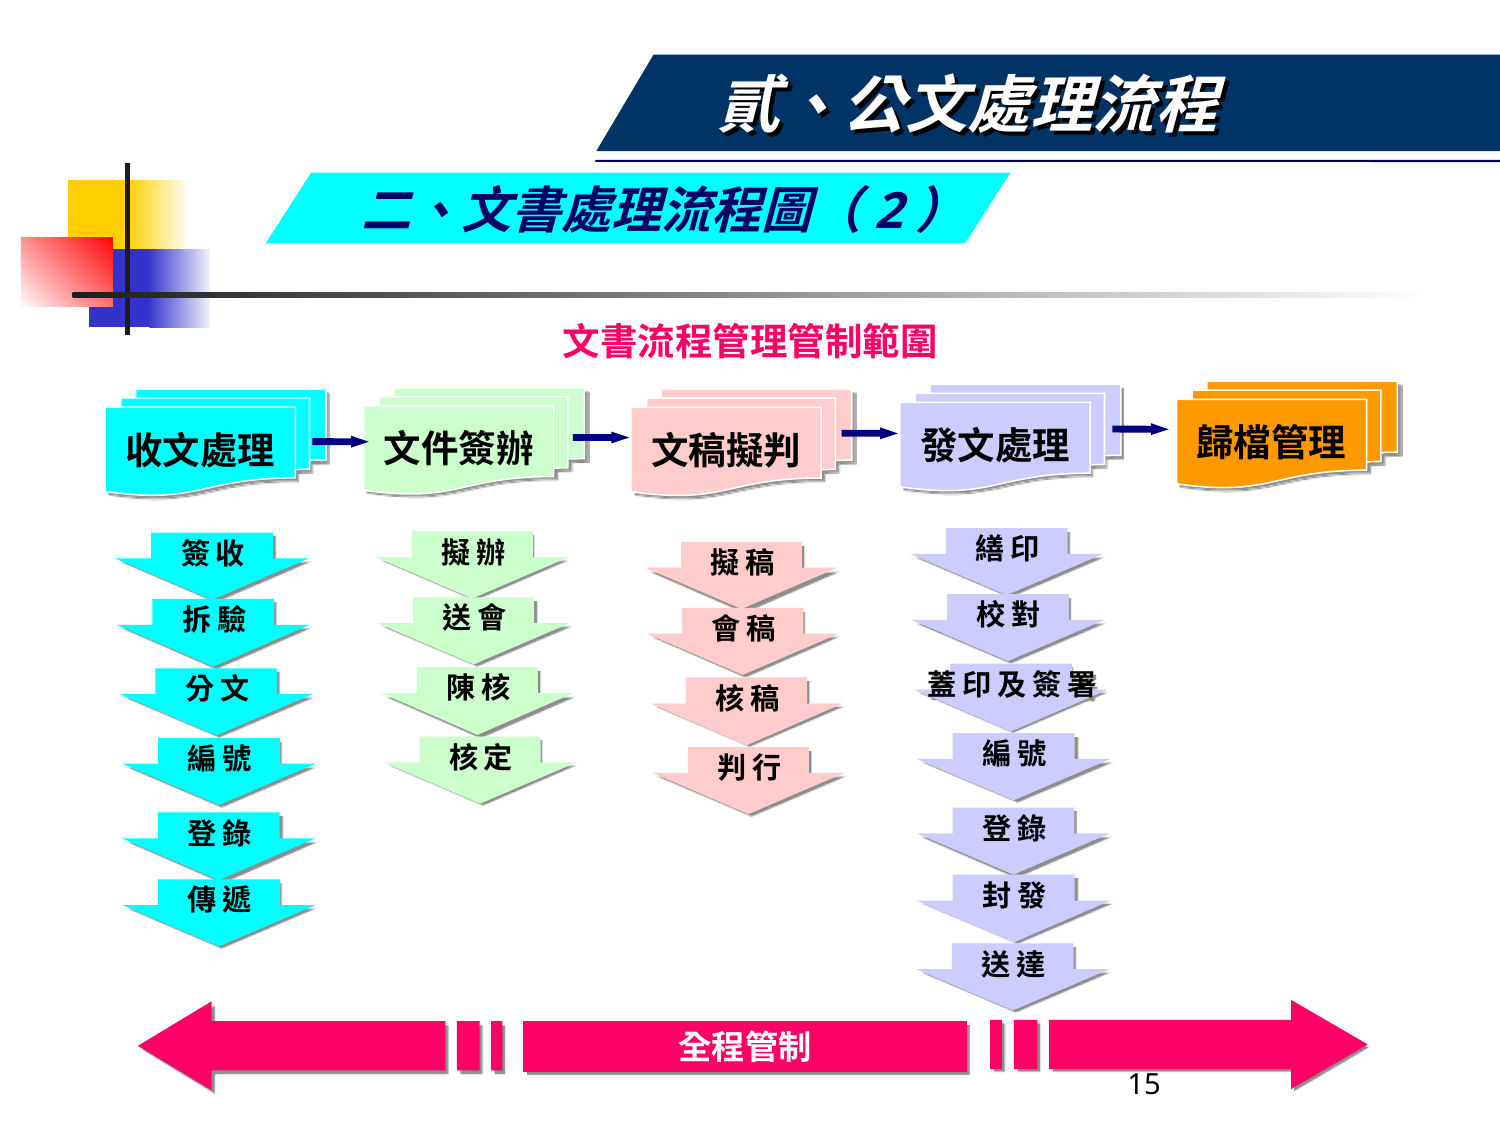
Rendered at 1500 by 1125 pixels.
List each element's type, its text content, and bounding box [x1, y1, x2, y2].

text_box 定 核 [383, 736, 577, 804]
text_box 稿 擬 [645, 541, 838, 607]
text_box 辦 擬 [376, 531, 569, 597]
text_box 文稿擬判 [630, 389, 852, 496]
text_box 收 簽 [115, 532, 309, 598]
text_box 遞 傳 [122, 879, 316, 947]
text_box 號 編 [916, 733, 1111, 801]
text_box 驗 拆 [116, 598, 310, 667]
text_box [456, 1021, 480, 1071]
text_box 核 陳 [381, 667, 574, 735]
text_box [491, 1021, 503, 1071]
text_box 會 送 [377, 597, 570, 665]
text_box 貳、公文處理流程 [596, 54, 1500, 152]
text_box 號 編 [122, 737, 316, 806]
text_box 達 送 [916, 943, 1110, 1011]
text_box 錄 登 [122, 812, 316, 879]
text_box 對 校 [911, 594, 1105, 662]
text_box 稿 會 [646, 607, 839, 675]
text_box 全程管制 [523, 1021, 967, 1072]
text_box 稿 核 [650, 677, 843, 746]
text_box 收文處理 [105, 389, 326, 496]
text_box [1013, 1019, 1038, 1070]
text_box 發文處理 [899, 384, 1121, 491]
text_box 文件簽辦 [363, 387, 585, 494]
text_box 歸檔管理 [1176, 381, 1398, 488]
text_box 錄 登 [916, 807, 1111, 874]
text_box 印 繕 [909, 528, 1104, 594]
text_box 發 封 [916, 874, 1111, 943]
text_box 文書流程管理管制範圍 [536, 316, 964, 365]
text_box 二、文書處理流程圖（2） [265, 172, 1011, 244]
text_box [1049, 999, 1426, 1113]
text_box 文 分 [119, 668, 313, 736]
text_box [137, 1001, 446, 1091]
text_box 行 判 [652, 747, 845, 815]
text_box 署 簽 及 印 蓋 [931, 663, 1091, 732]
text_box [990, 1019, 1002, 1070]
